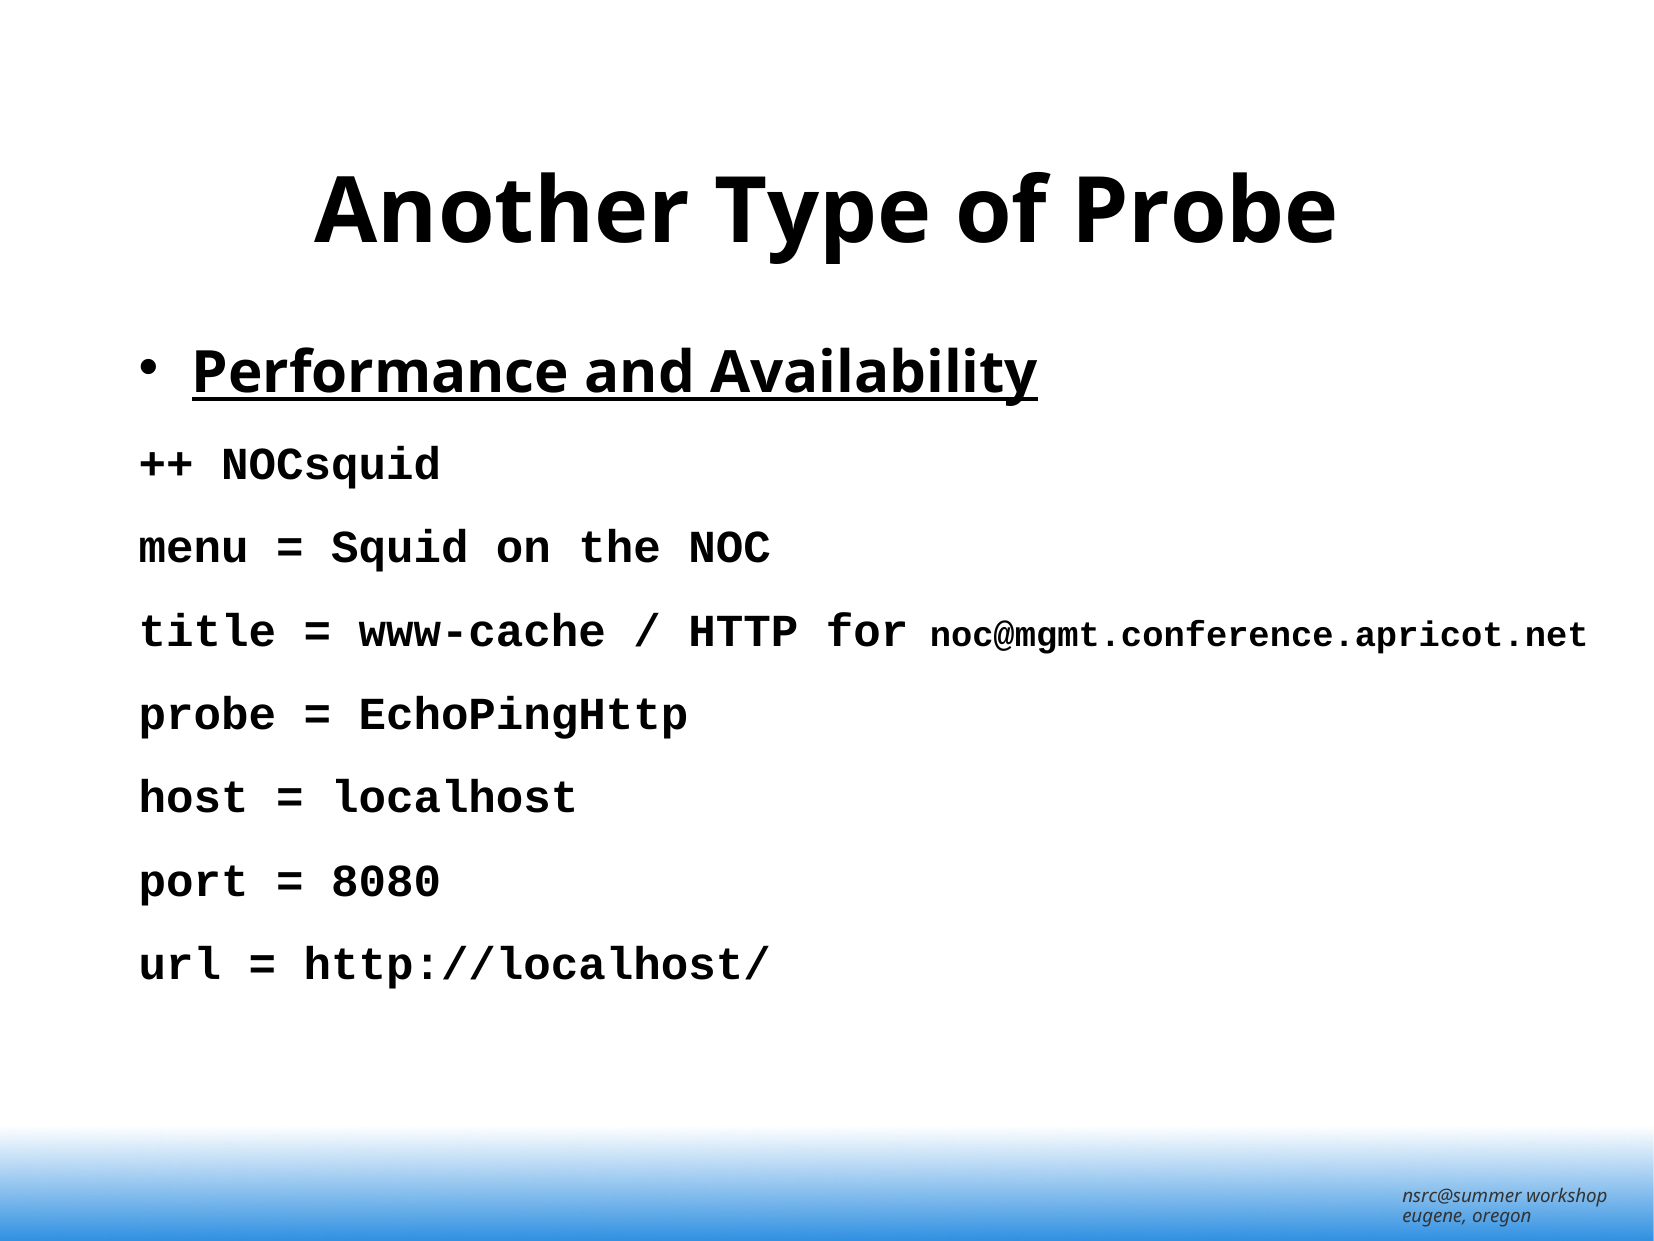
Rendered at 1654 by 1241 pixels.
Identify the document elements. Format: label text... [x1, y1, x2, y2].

list Performance and Availability ++ NOCsquid menu = Squid on the NOC title = www-cache / HTTP for noc@mgmt.conference.apricot.net probe = EchoPingHttp host = localhost port = 8080 url = http://localhost/ [121, 327, 1613, 1117]
picture [0, 1124, 1654, 1241]
title Another Type of Probe [121, 102, 1534, 311]
